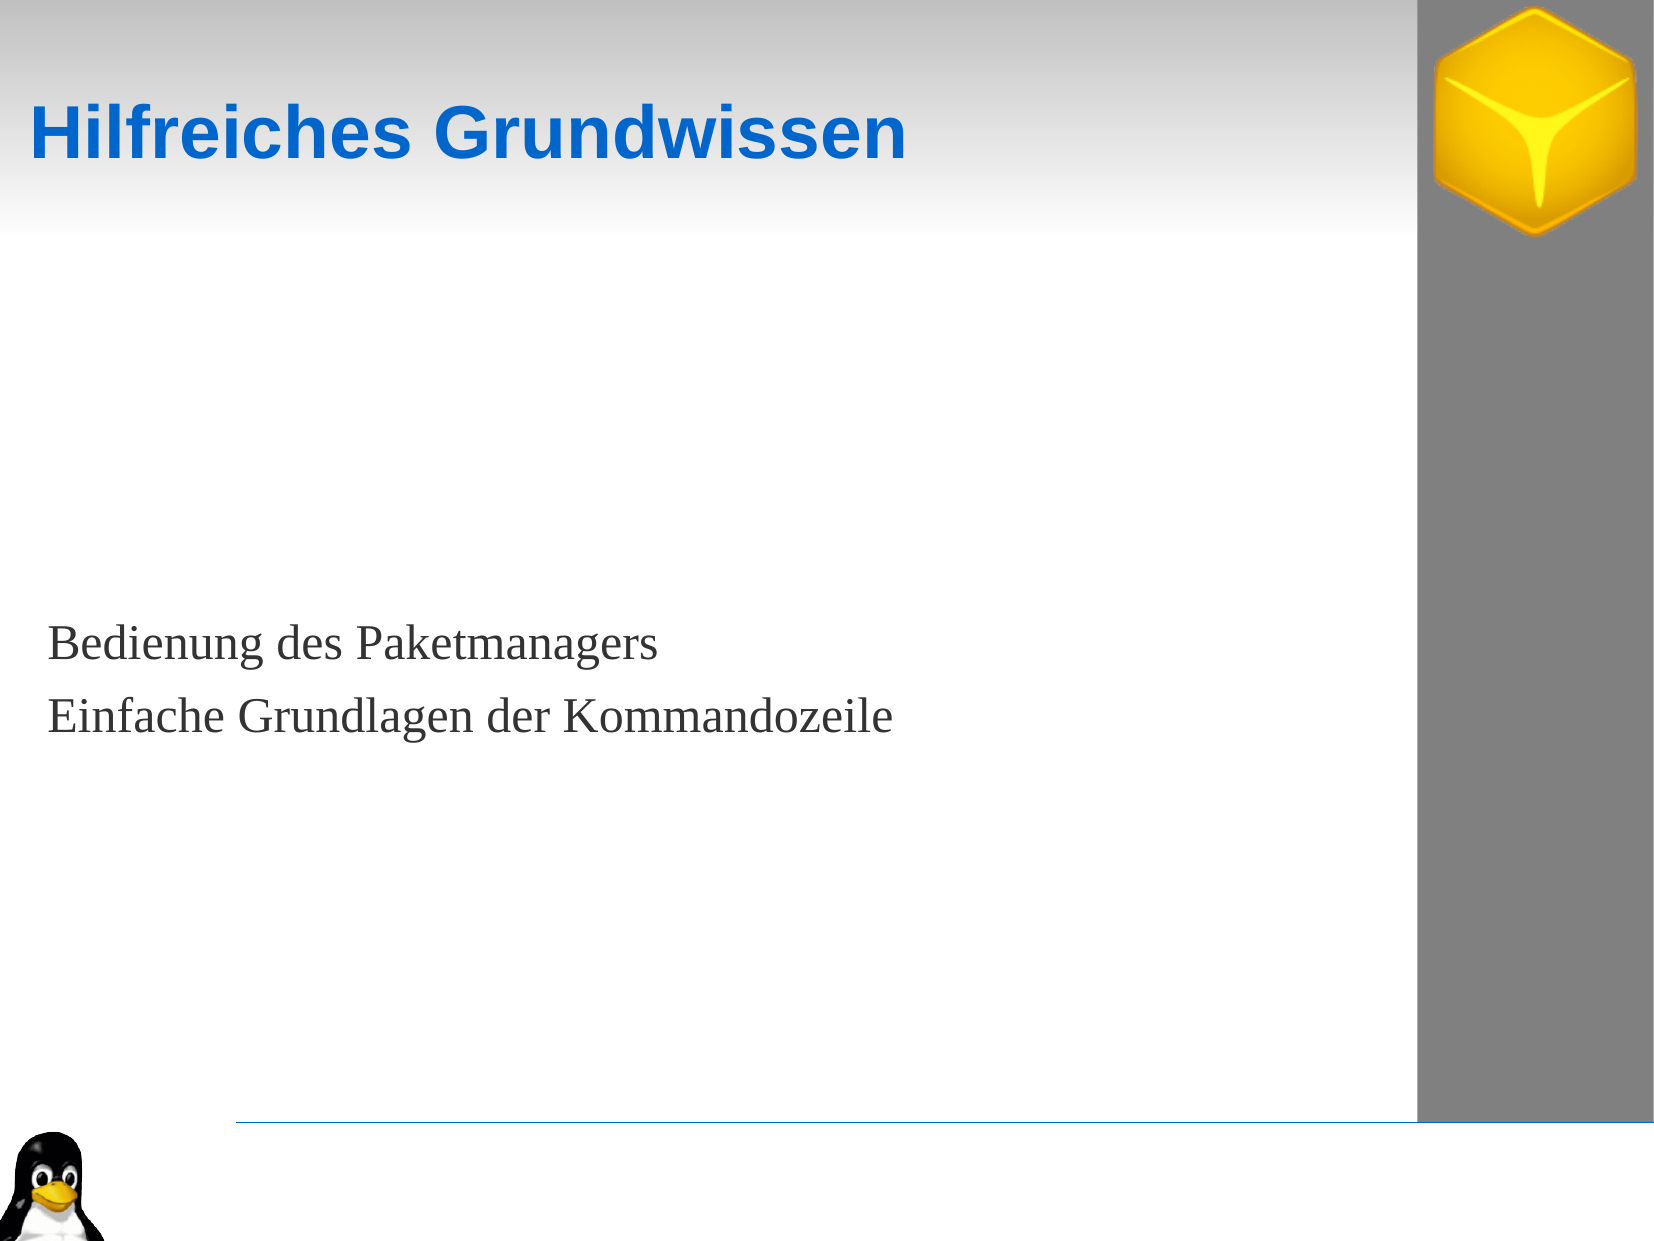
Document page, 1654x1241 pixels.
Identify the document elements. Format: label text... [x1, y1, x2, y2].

picture [0, 1121, 148, 1241]
title Hilfreiches Grundwissen [29, 29, 1388, 237]
picture [1433, 6, 1638, 237]
list Bedienung des Paketmanagers Einfache Grundlagen der Kommandozeile [29, 265, 1388, 1093]
